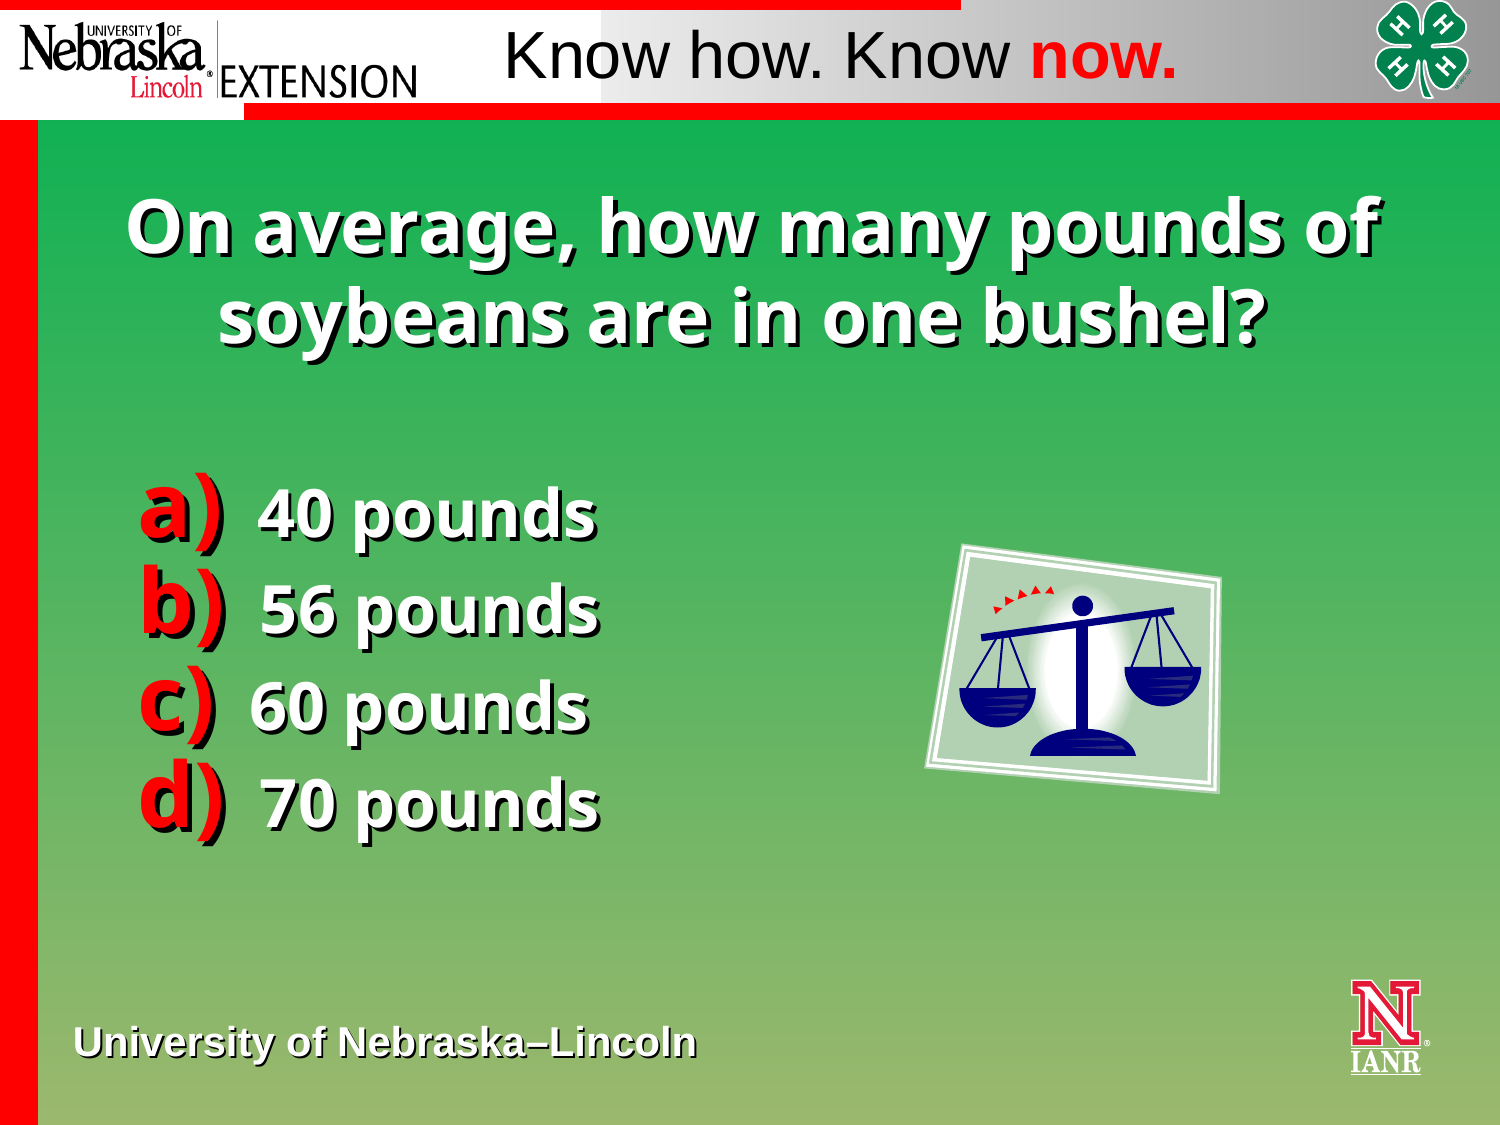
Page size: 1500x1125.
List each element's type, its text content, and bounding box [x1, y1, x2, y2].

list 40 pounds 56 pounds 60 pounds 70 pounds [122, 462, 1473, 1021]
title On average, how many pounds of soybeans are in one bushel? [77, 161, 1428, 376]
picture [924, 543, 1222, 795]
